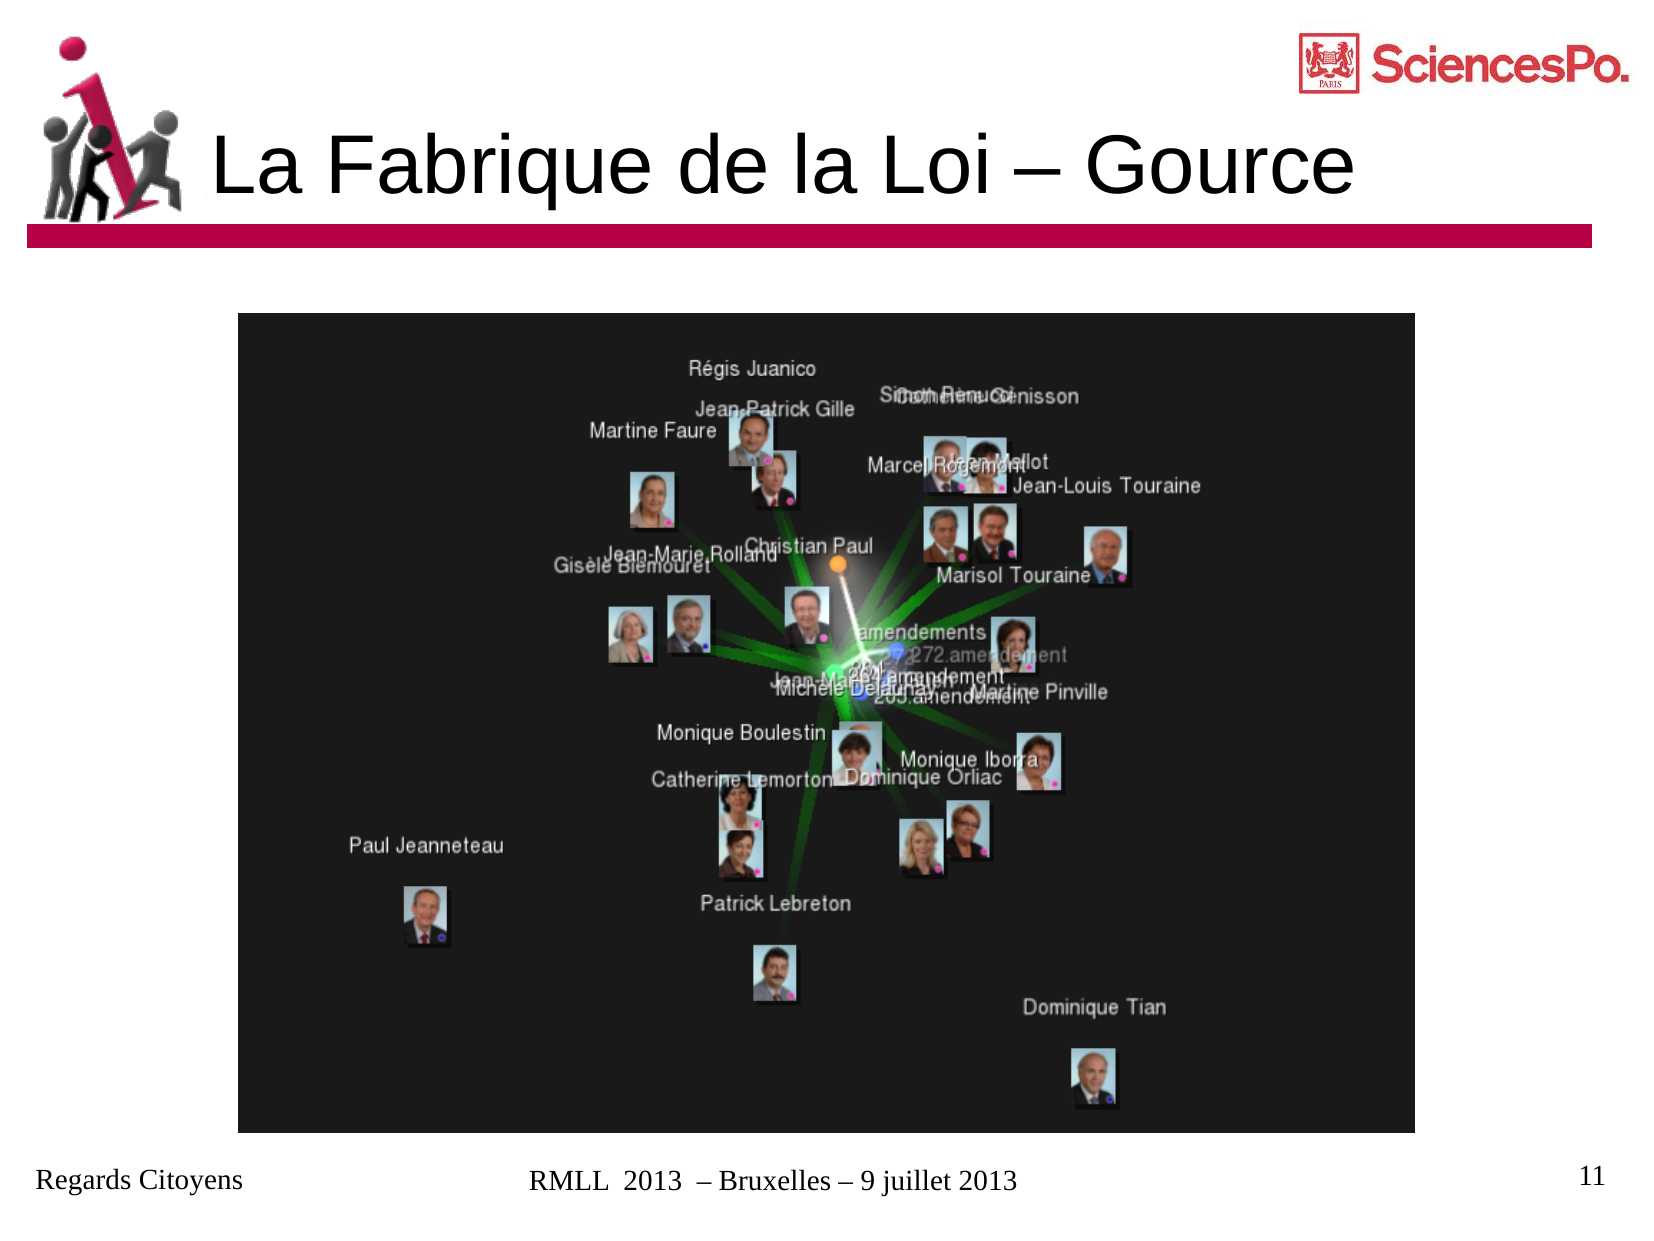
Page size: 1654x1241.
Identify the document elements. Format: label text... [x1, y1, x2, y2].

title La Fabrique de la Loi – Gource [210, 68, 1599, 261]
picture [238, 313, 1415, 1133]
picture [27, 31, 208, 224]
picture [1299, 5, 1654, 125]
